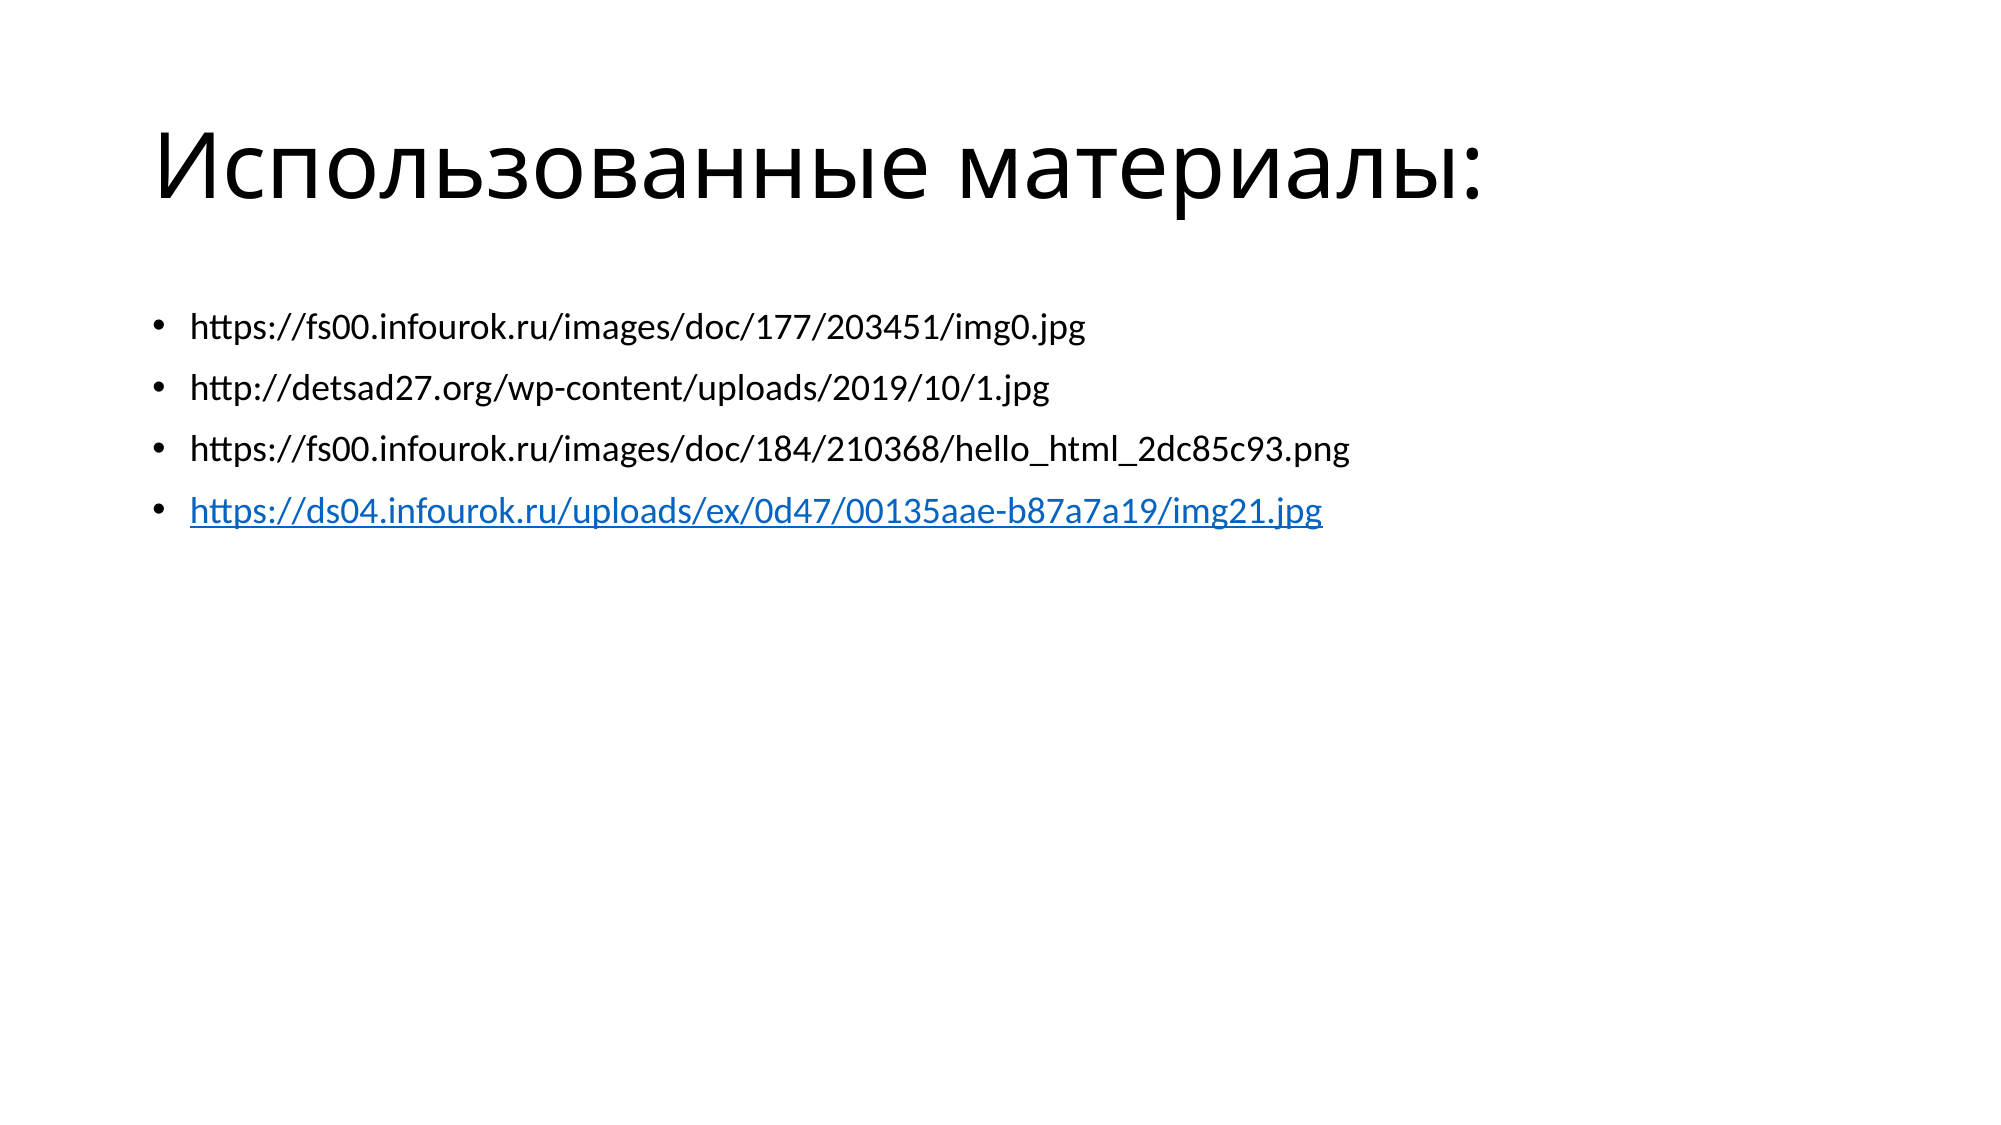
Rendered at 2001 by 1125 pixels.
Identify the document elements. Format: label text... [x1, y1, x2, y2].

list https://fs00.infourok.ru/images/doc/177/203451/img0.jpg http://detsad27.org/wp-content/uploads/2019/10/1.jpg https://fs00.infourok.ru/images/doc/184/210368/hello_html_2dc85c93.png https://ds04.infourok.ru/uploads/ex/0d47/00135aae-b87a7a19/img21.jpg [137, 299, 1863, 541]
title Использованные материалы: [137, 59, 1863, 278]
